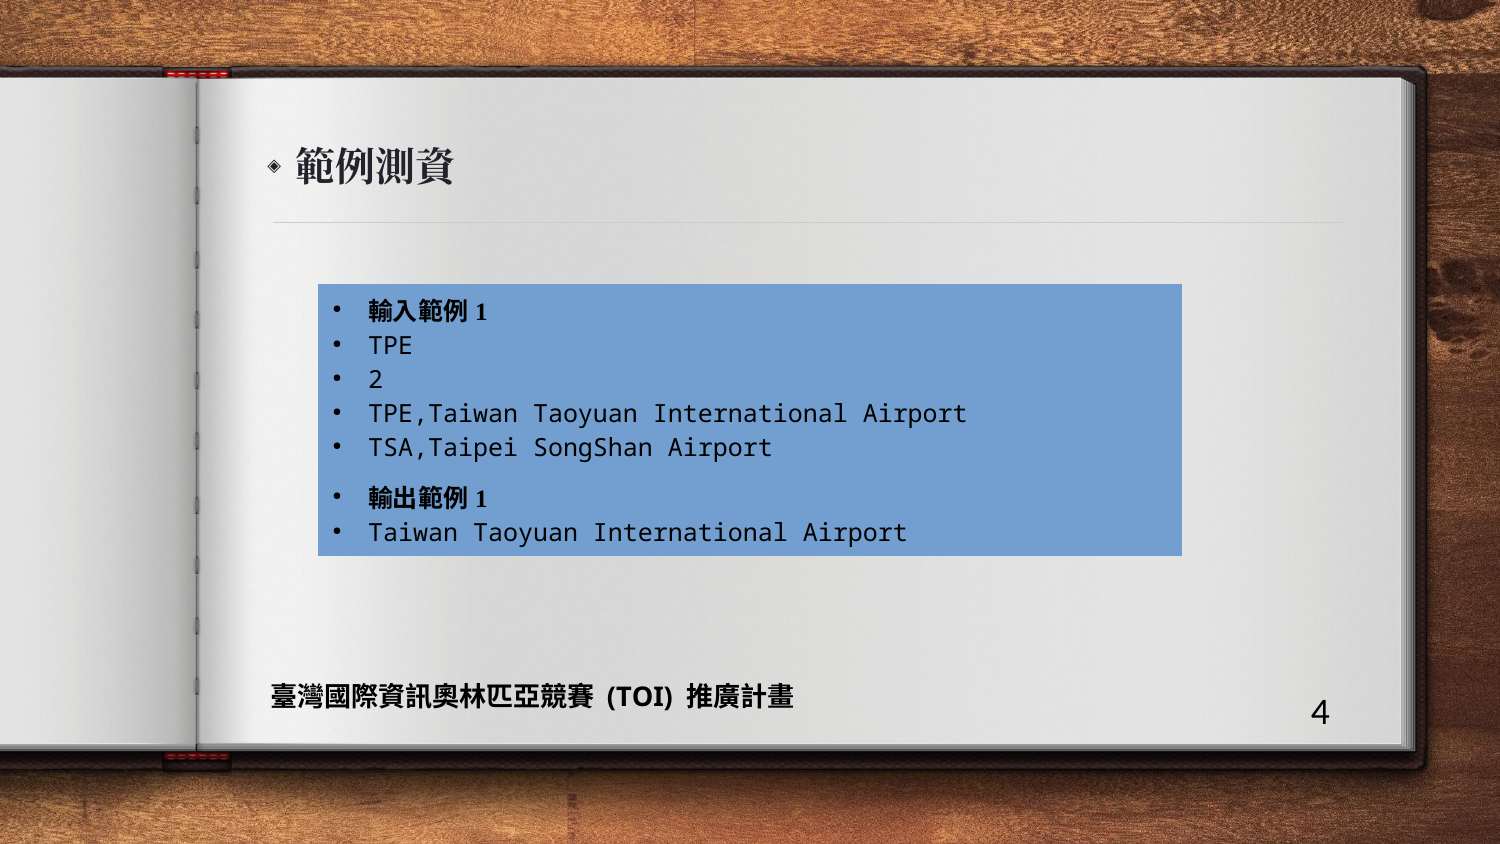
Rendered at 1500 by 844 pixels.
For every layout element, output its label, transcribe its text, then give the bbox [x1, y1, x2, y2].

text_box 4 [1295, 672, 1386, 737]
table_header 輸入範例1 TPE 2 TPE,Taiwan Taoyuan International Airport TSA,Taipei SongShan Airport [318, 284, 1182, 471]
table_cell 輸出範例1 Taiwan Taoyuan International Airport [318, 471, 1182, 556]
list 範例測資 [252, 126, 1194, 205]
